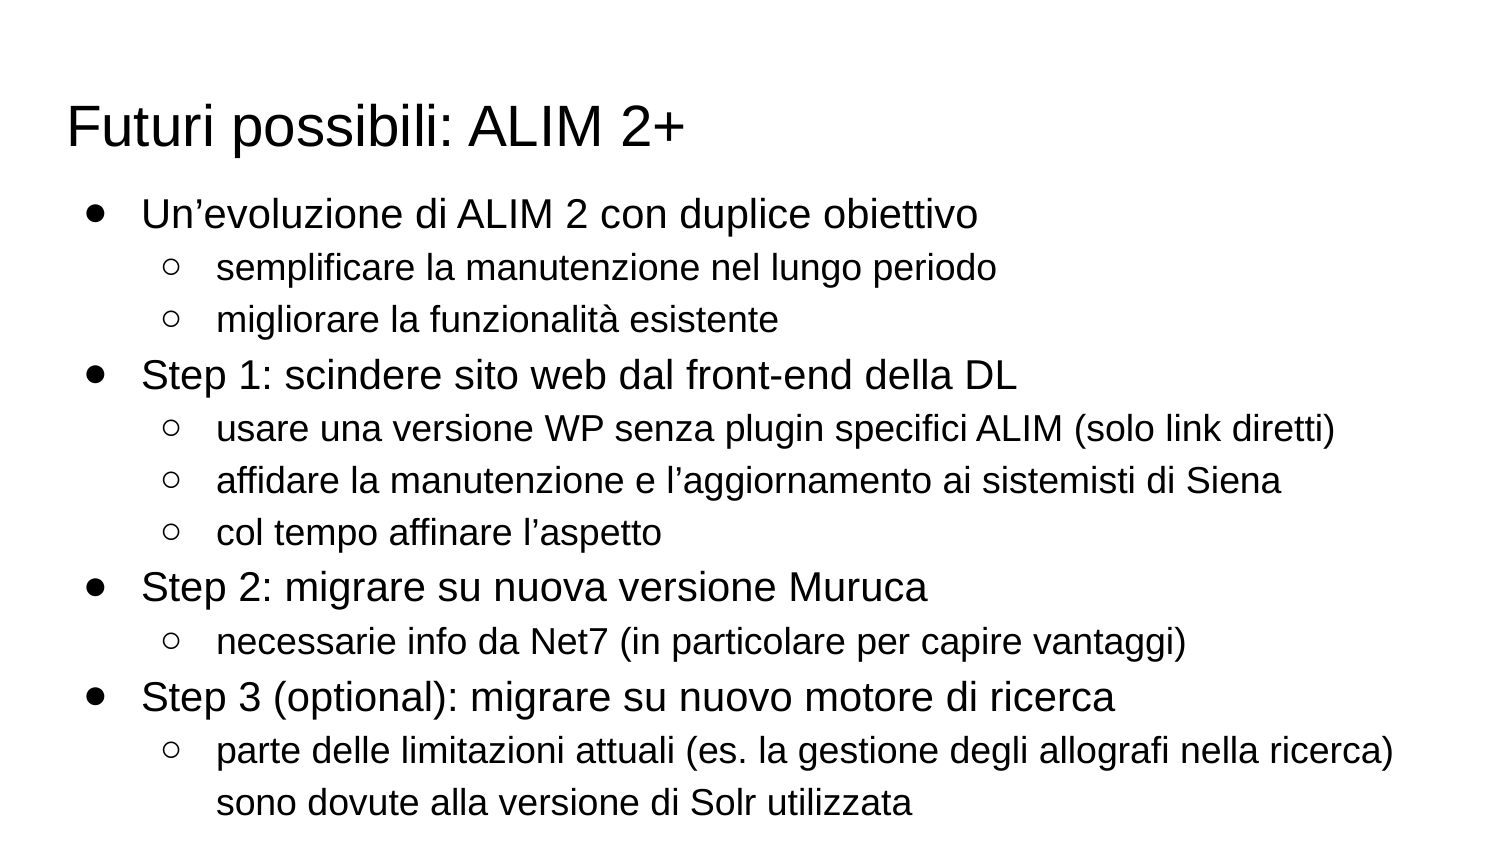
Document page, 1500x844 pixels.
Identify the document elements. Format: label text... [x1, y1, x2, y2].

list Un’evoluzione di ALIM 2 con duplice obiettivo semplificare la manutenzione nel lungo periodo migliorare la funzionalità esistente Step 1: scindere sito web dal front-end della DL usare una versione WP senza plugin specifici ALIM (solo link diretti) affidare la manutenzione e l’aggiornamento ai sistemisti di Siena col tempo affinare l’aspetto Step 2: migrare su nuova versione Muruca necessarie info da Net7 (in particolare per capire vantaggi) Step 3 (optional): migrare su nuovo motore di ricerca parte delle limitazioni attuali (es. la gestione degli allografi nella ricerca) sono dovute alla versione di Solr utilizzata [51, 164, 1449, 786]
title Futuri possibili: ALIM 2+ [51, 72, 1449, 164]
